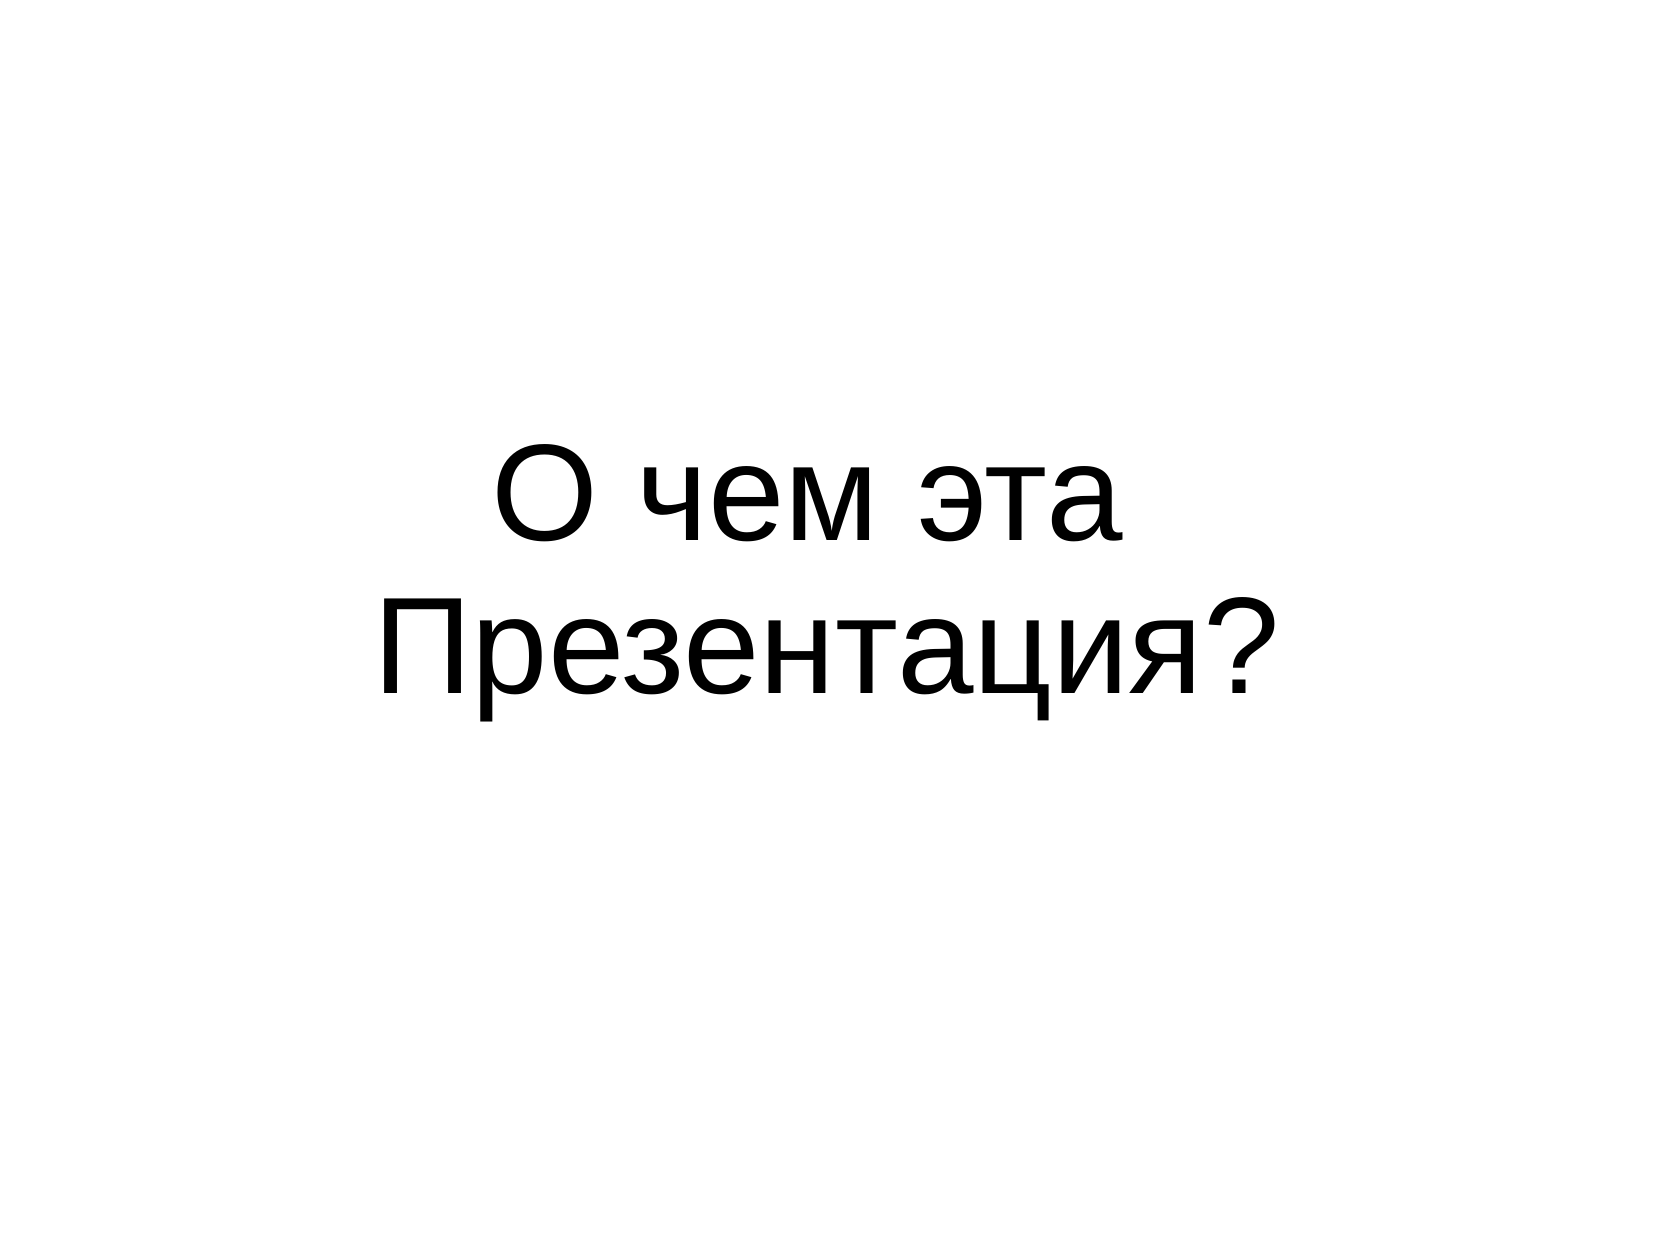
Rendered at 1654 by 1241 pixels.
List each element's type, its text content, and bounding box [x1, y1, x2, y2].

subtitle О чем эта Презентация? [82, 37, 1571, 1102]
